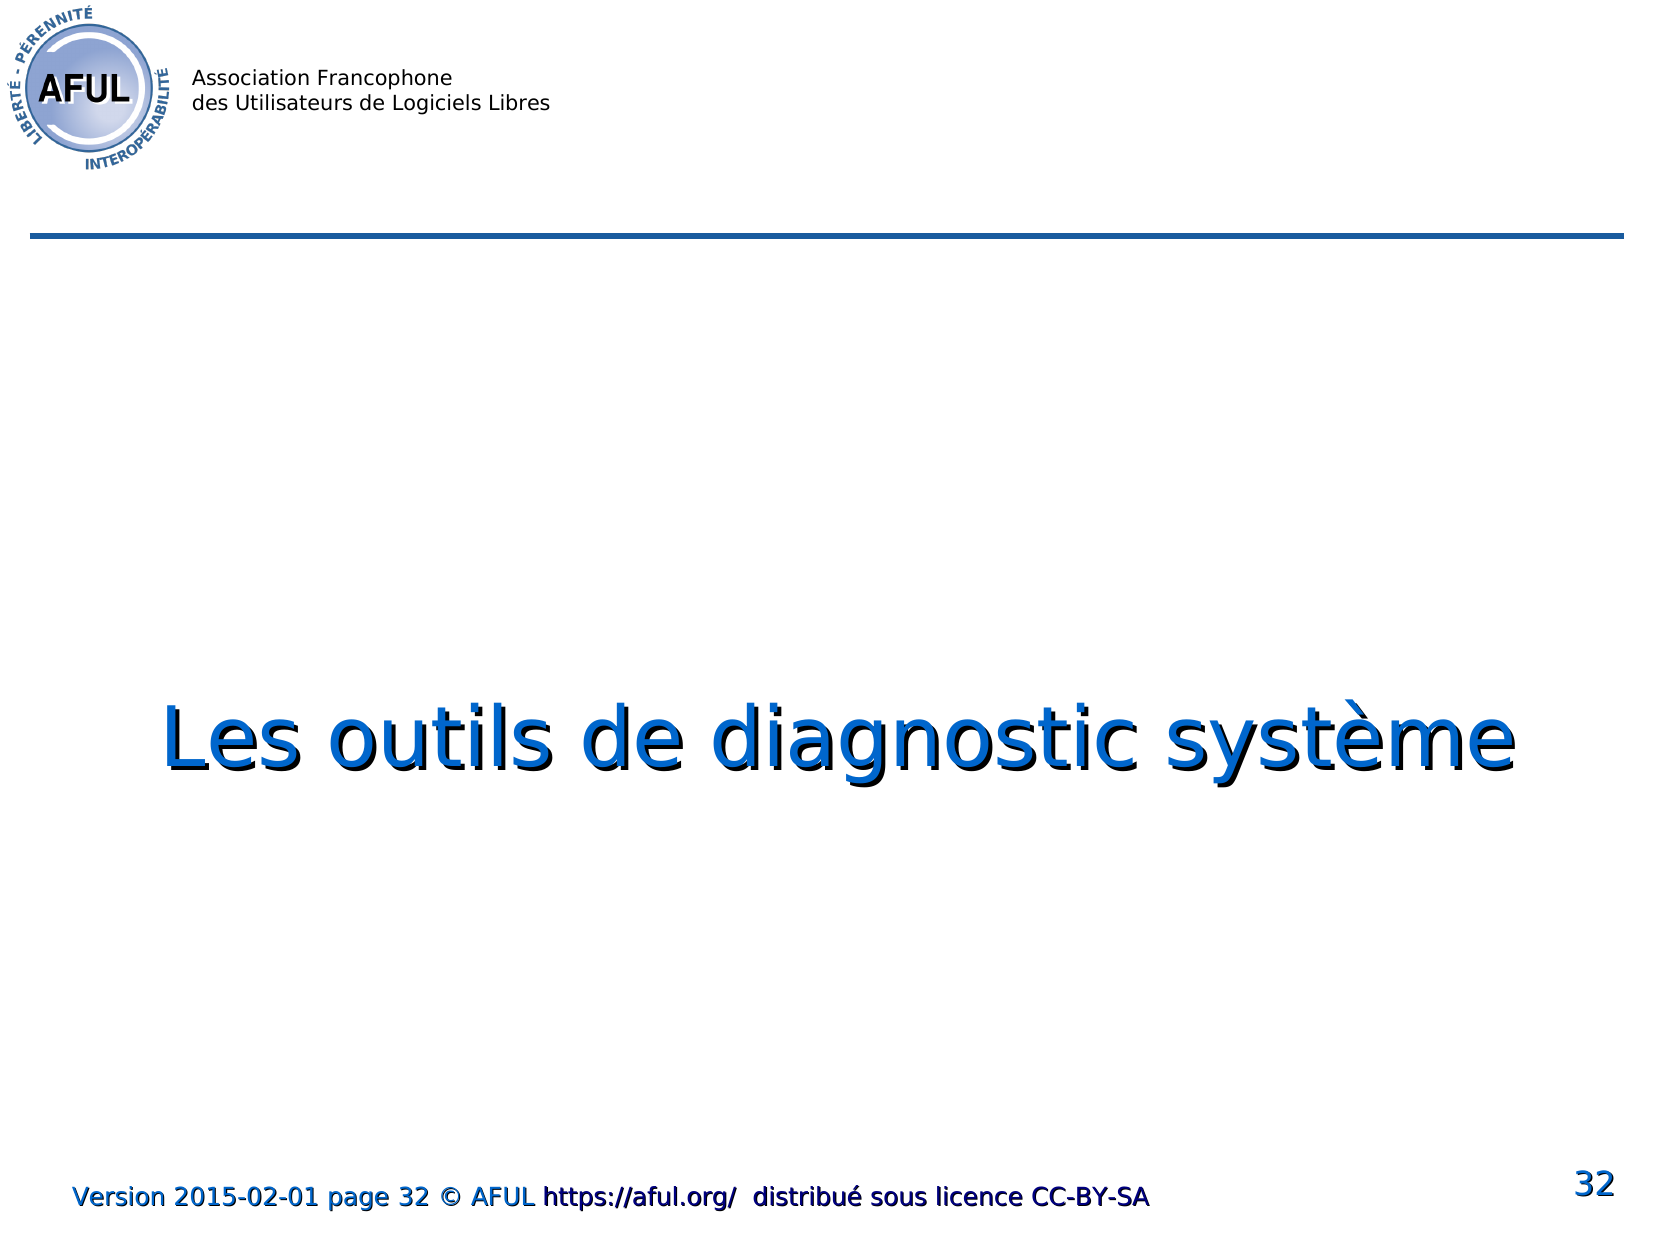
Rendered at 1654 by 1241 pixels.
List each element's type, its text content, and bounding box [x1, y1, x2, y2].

subtitle Les outils de diagnostic système [47, 265, 1595, 1211]
picture [0, 0, 178, 178]
